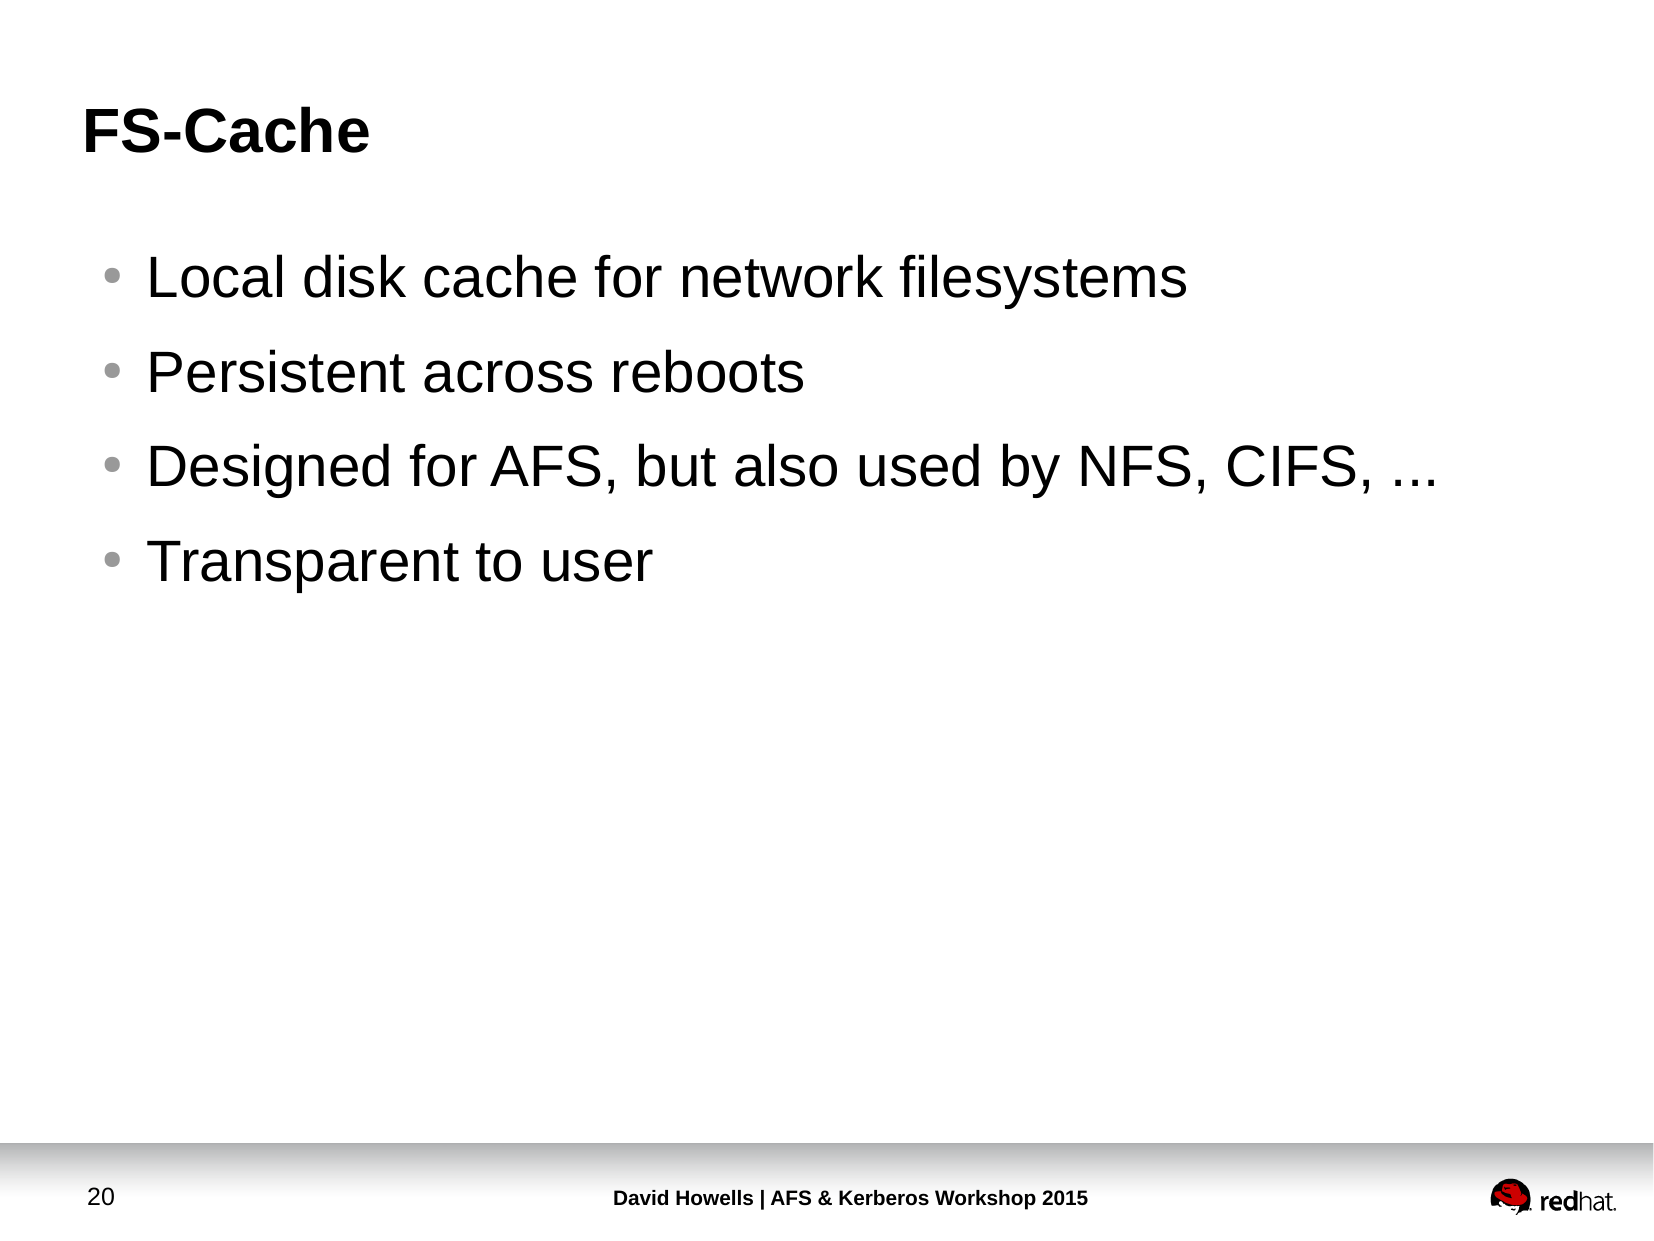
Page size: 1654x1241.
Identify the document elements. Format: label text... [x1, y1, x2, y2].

picture [0, 1143, 1654, 1241]
title FS-Cache [82, 37, 1571, 226]
list Local disk cache for network filesystems Persistent across reboots Designed for AFS, but also used by NFS, CIFS, ... Transparent to user [86, 244, 1576, 1039]
